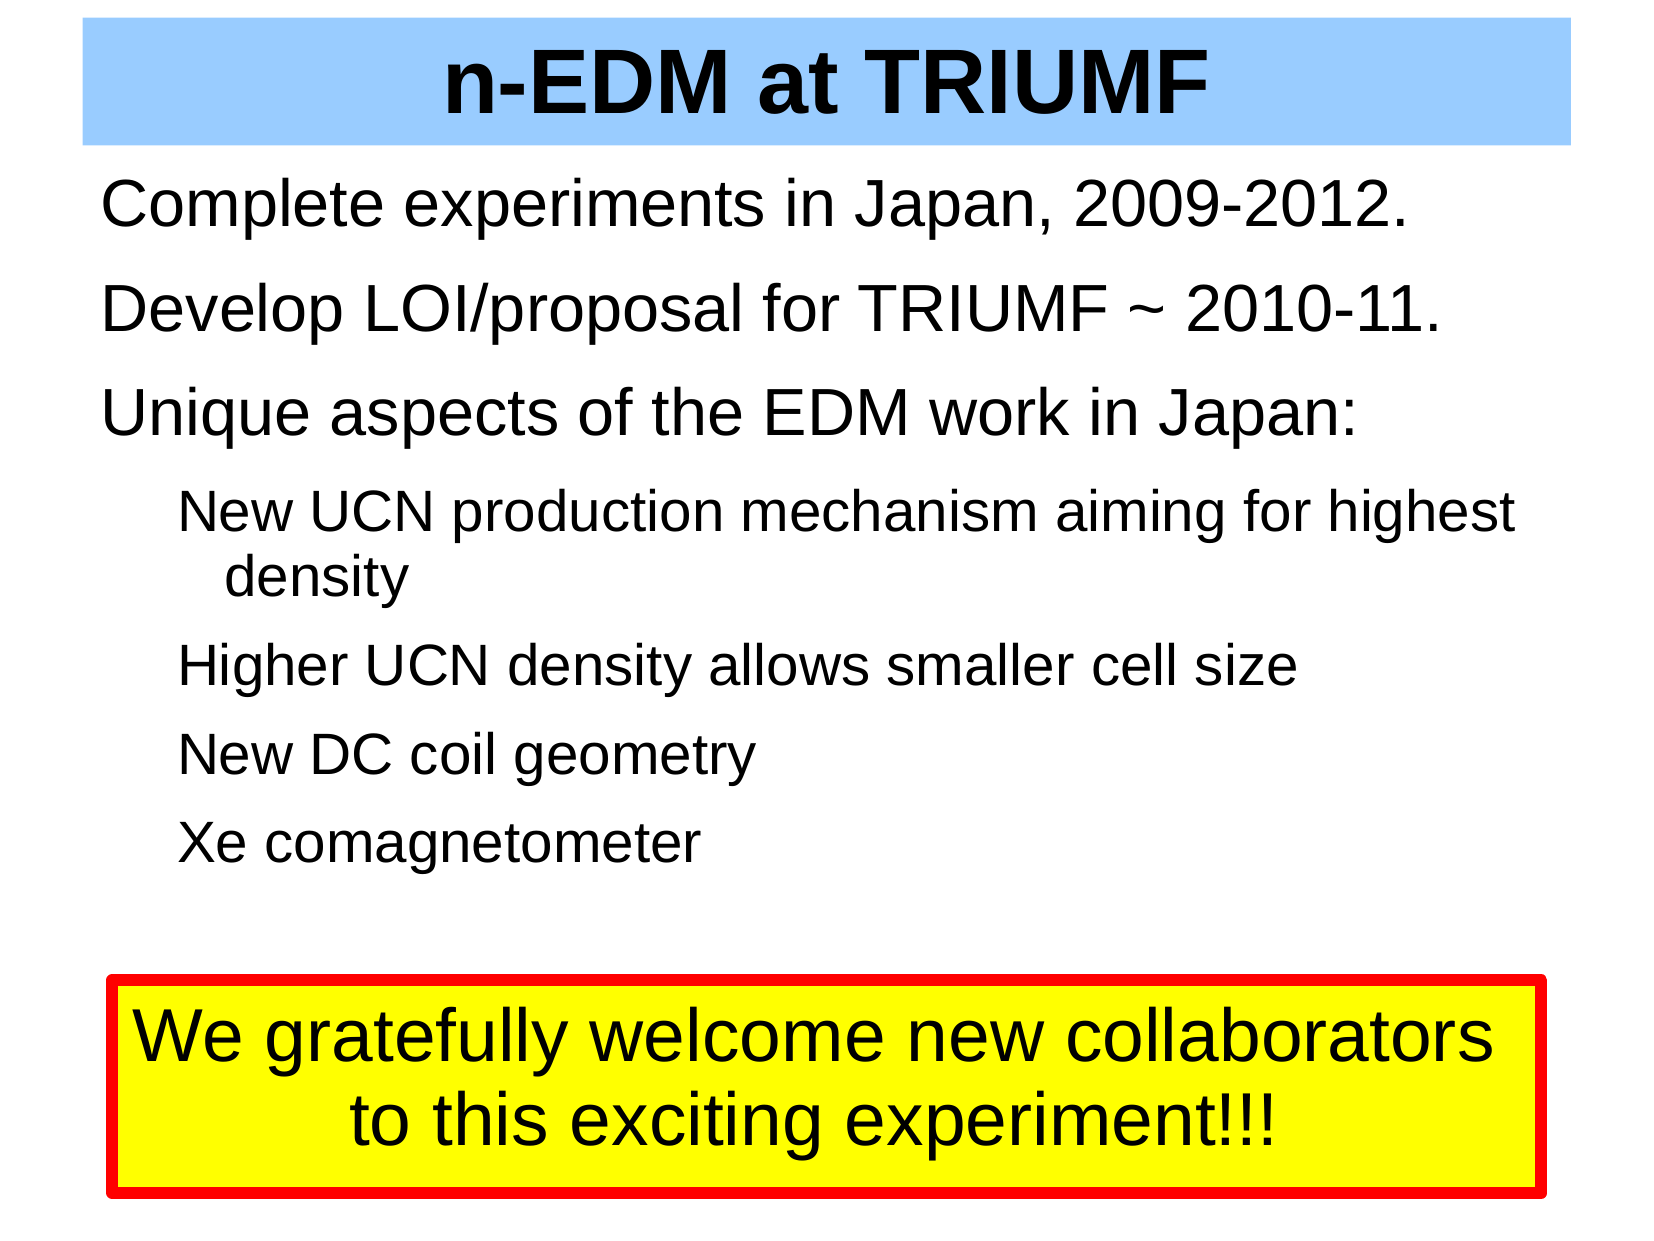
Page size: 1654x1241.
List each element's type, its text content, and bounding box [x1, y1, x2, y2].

title n-EDM at TRIUMF [82, 17, 1571, 146]
text_box We gratefully welcome new collaborators to this exciting experiment!!! [112, 980, 1542, 1193]
list Complete experiments in Japan, 2009-2012. Develop LOI/proposal for TRIUMF ~ 2010-11. Unique aspects of the EDM work in Japan: New UCN production mechanism aiming for highest density Higher UCN density allows smaller cell size New DC coil geometry Xe comagnetometer [82, 166, 1595, 970]
